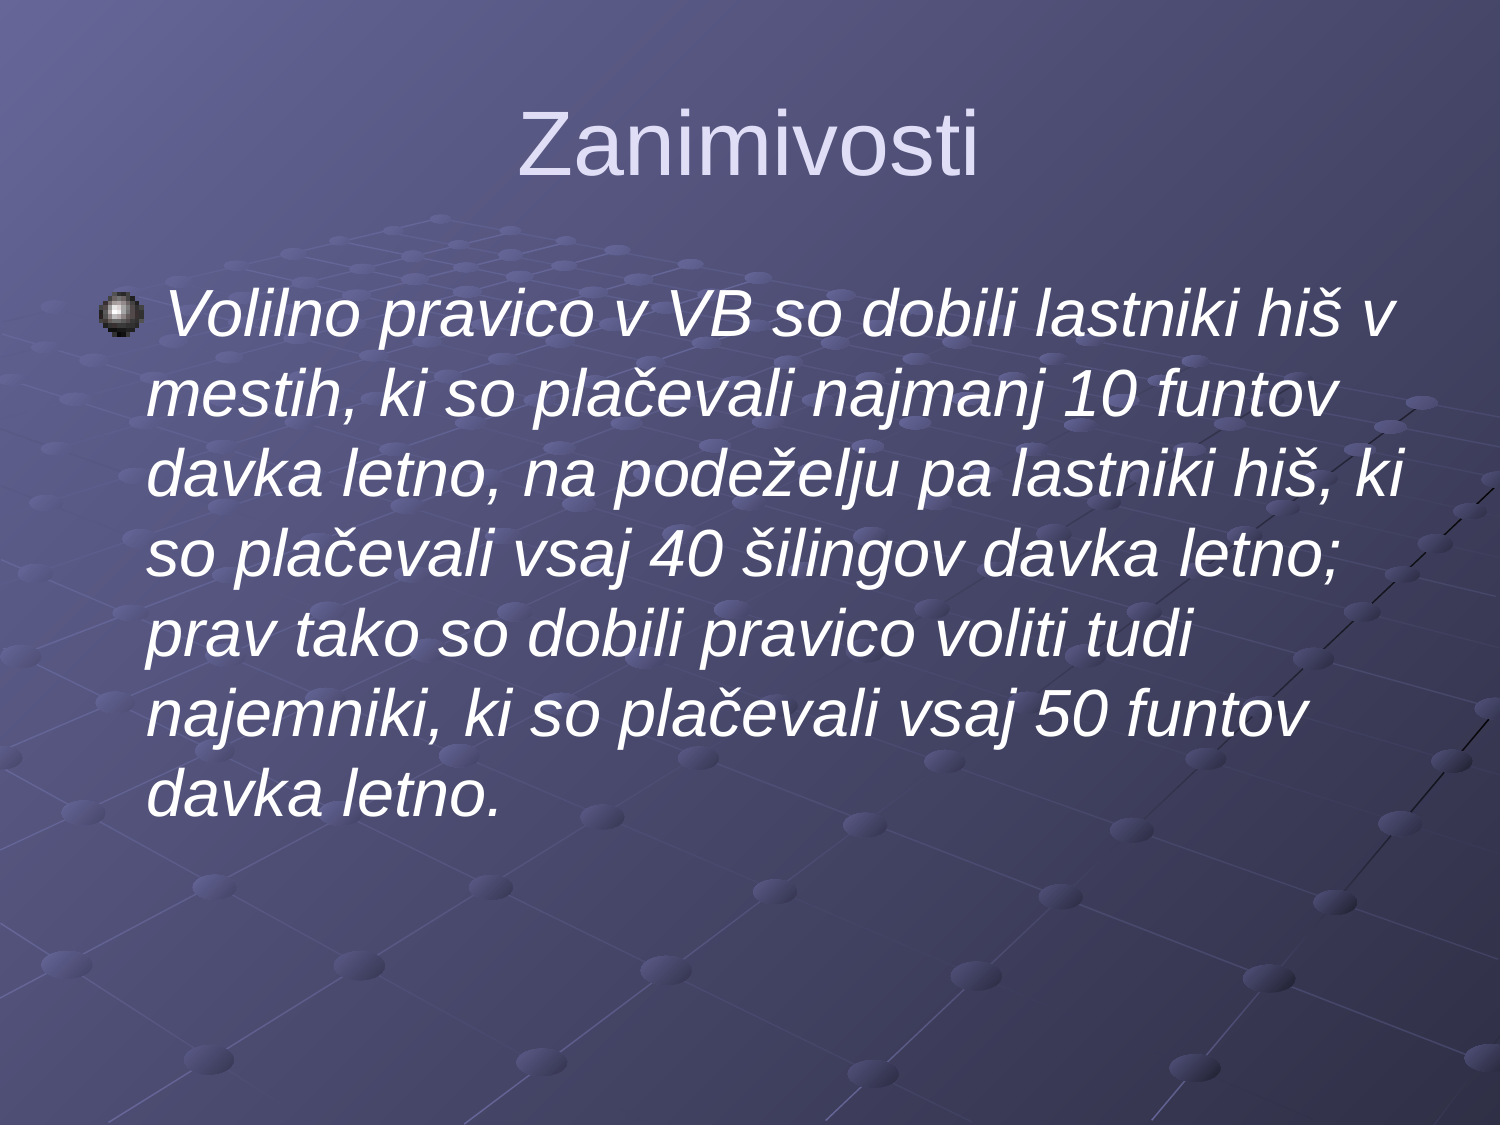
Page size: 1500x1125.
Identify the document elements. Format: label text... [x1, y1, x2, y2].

title Zanimivosti [75, 45, 1425, 233]
list Volilno pravico v VB so dobili lastniki hiš v mestih, ki so plačevali najmanj 10 funtov davka letno, na podeželju pa lastniki hiš, ki so plačevali vsaj 40 šilingov davka letno; prav tako so dobili pravico voliti tudi najemniki, ki so plačevali vsaj 50 funtov davka letno. [75, 262, 1425, 1007]
